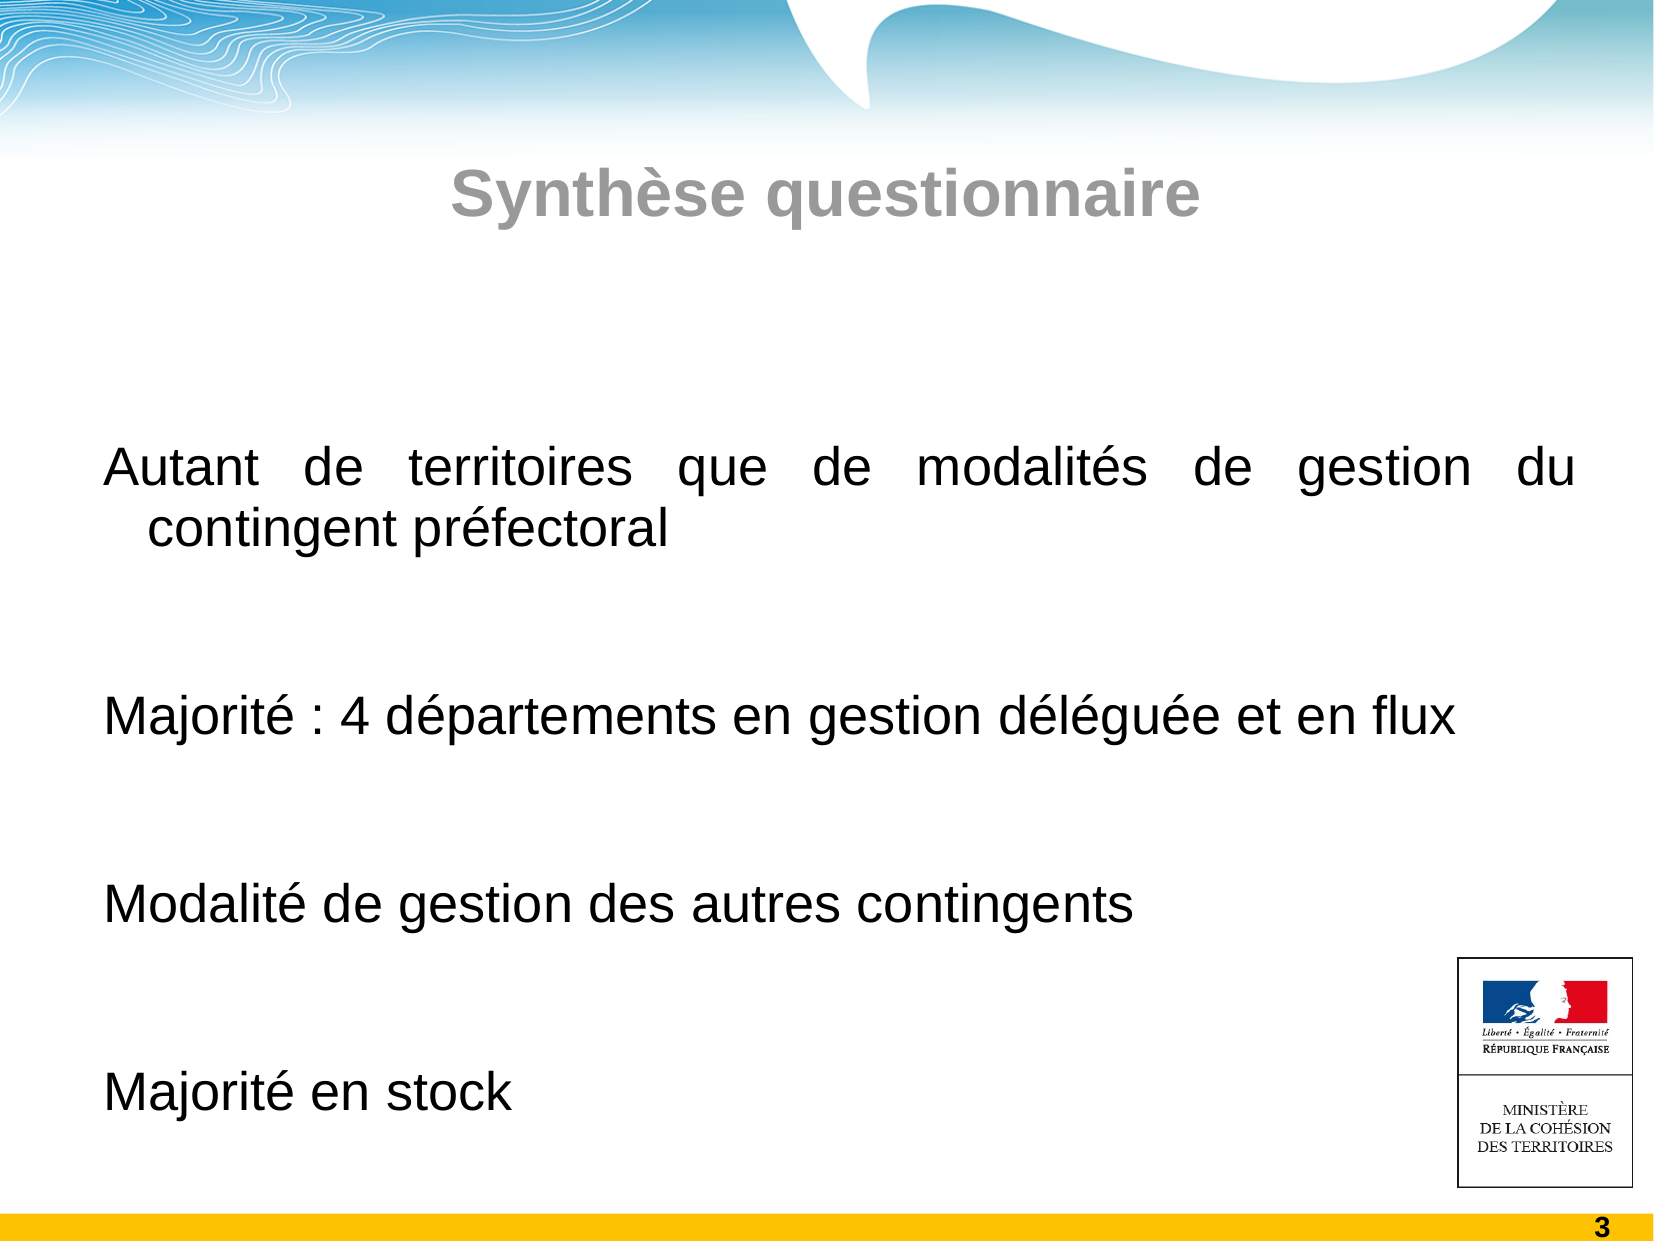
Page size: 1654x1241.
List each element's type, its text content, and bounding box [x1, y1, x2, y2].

text_box Synthèse questionnaire [82, 88, 1571, 242]
text_box Autant de territoires que de modalités de gestion du contingent préfectoral Majorité : 4 départements en gestion déléguée et en flux Modalité de gestion des autres contingents Majorité en stock [82, 242, 1579, 1059]
picture [0, 0, 1654, 1241]
